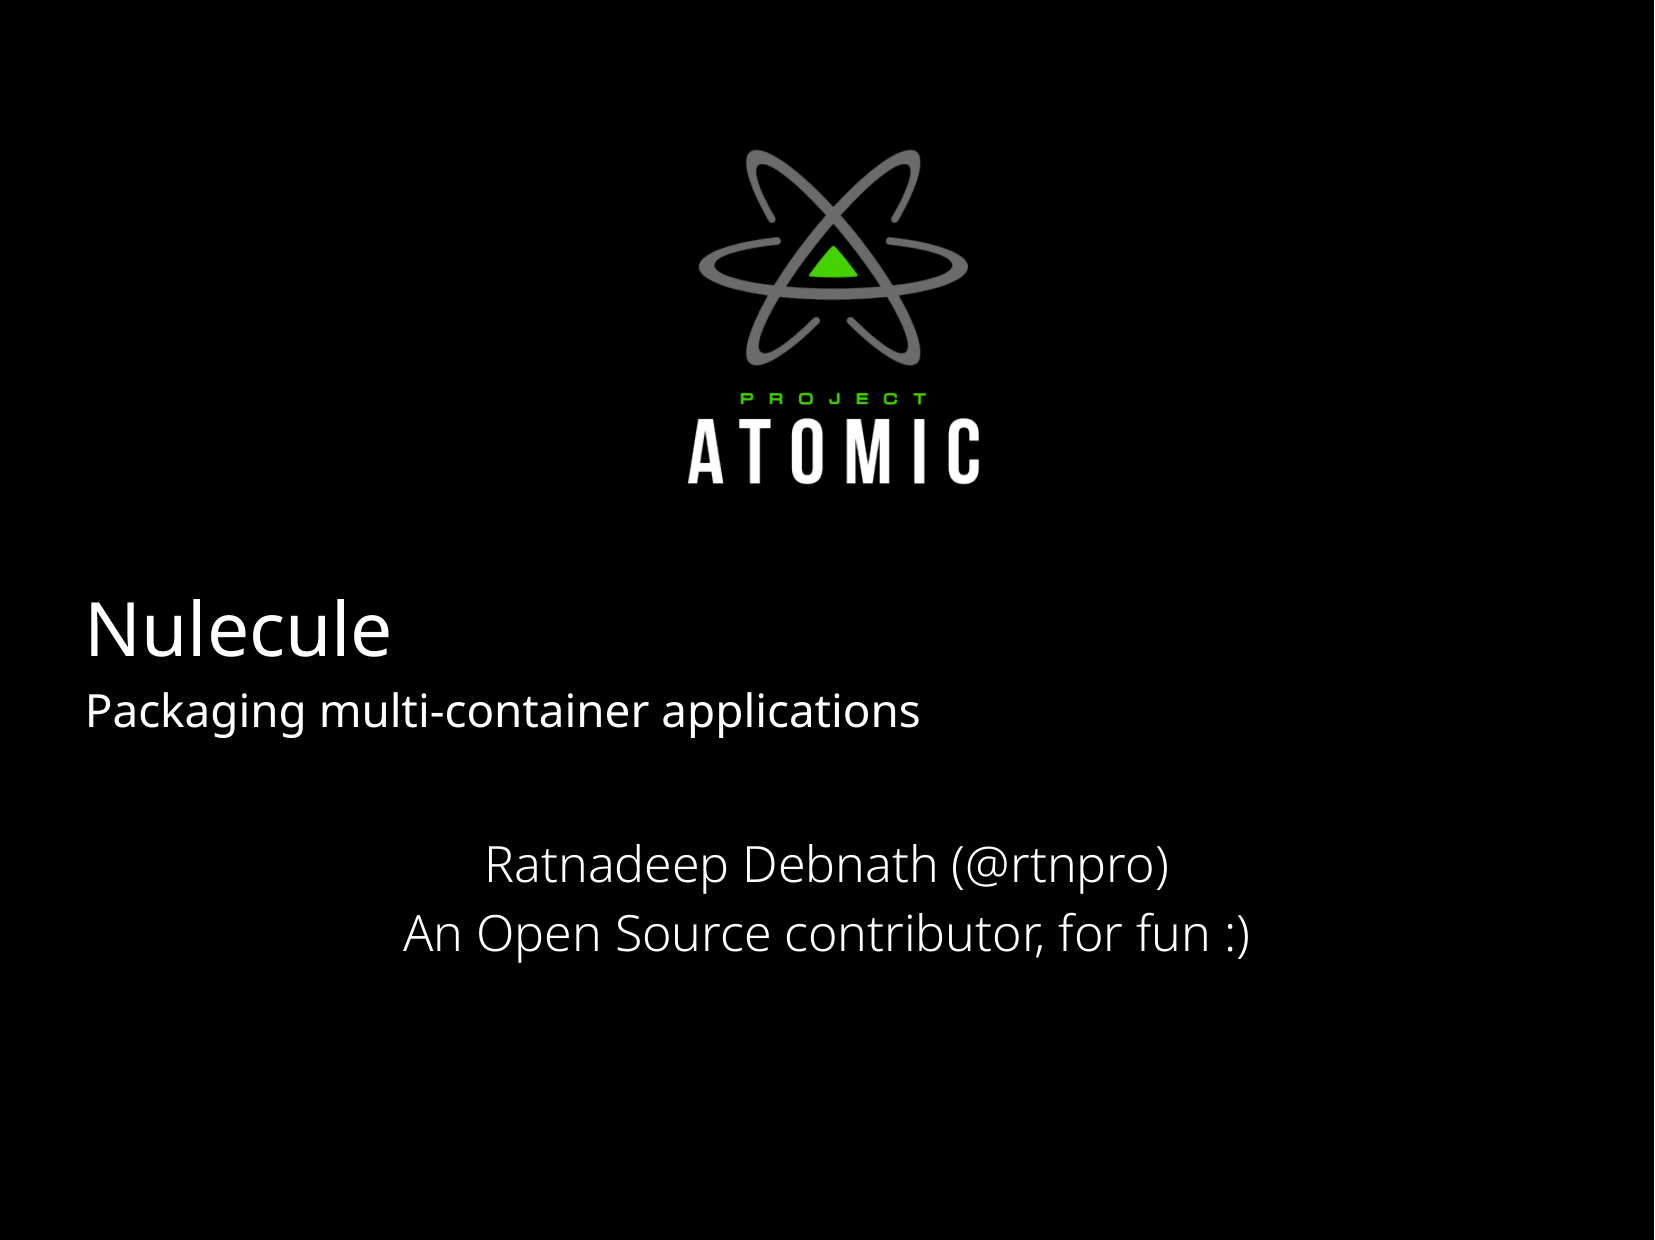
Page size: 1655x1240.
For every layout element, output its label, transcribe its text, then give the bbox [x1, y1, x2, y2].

title Nulecule Packaging multi-container applications [84, 491, 1574, 737]
picture [545, 57, 1109, 621]
subtitle Ratnadeep Debnath (@rtnpro) An Open Source contributor, for fun :) [80, 737, 1574, 1058]
